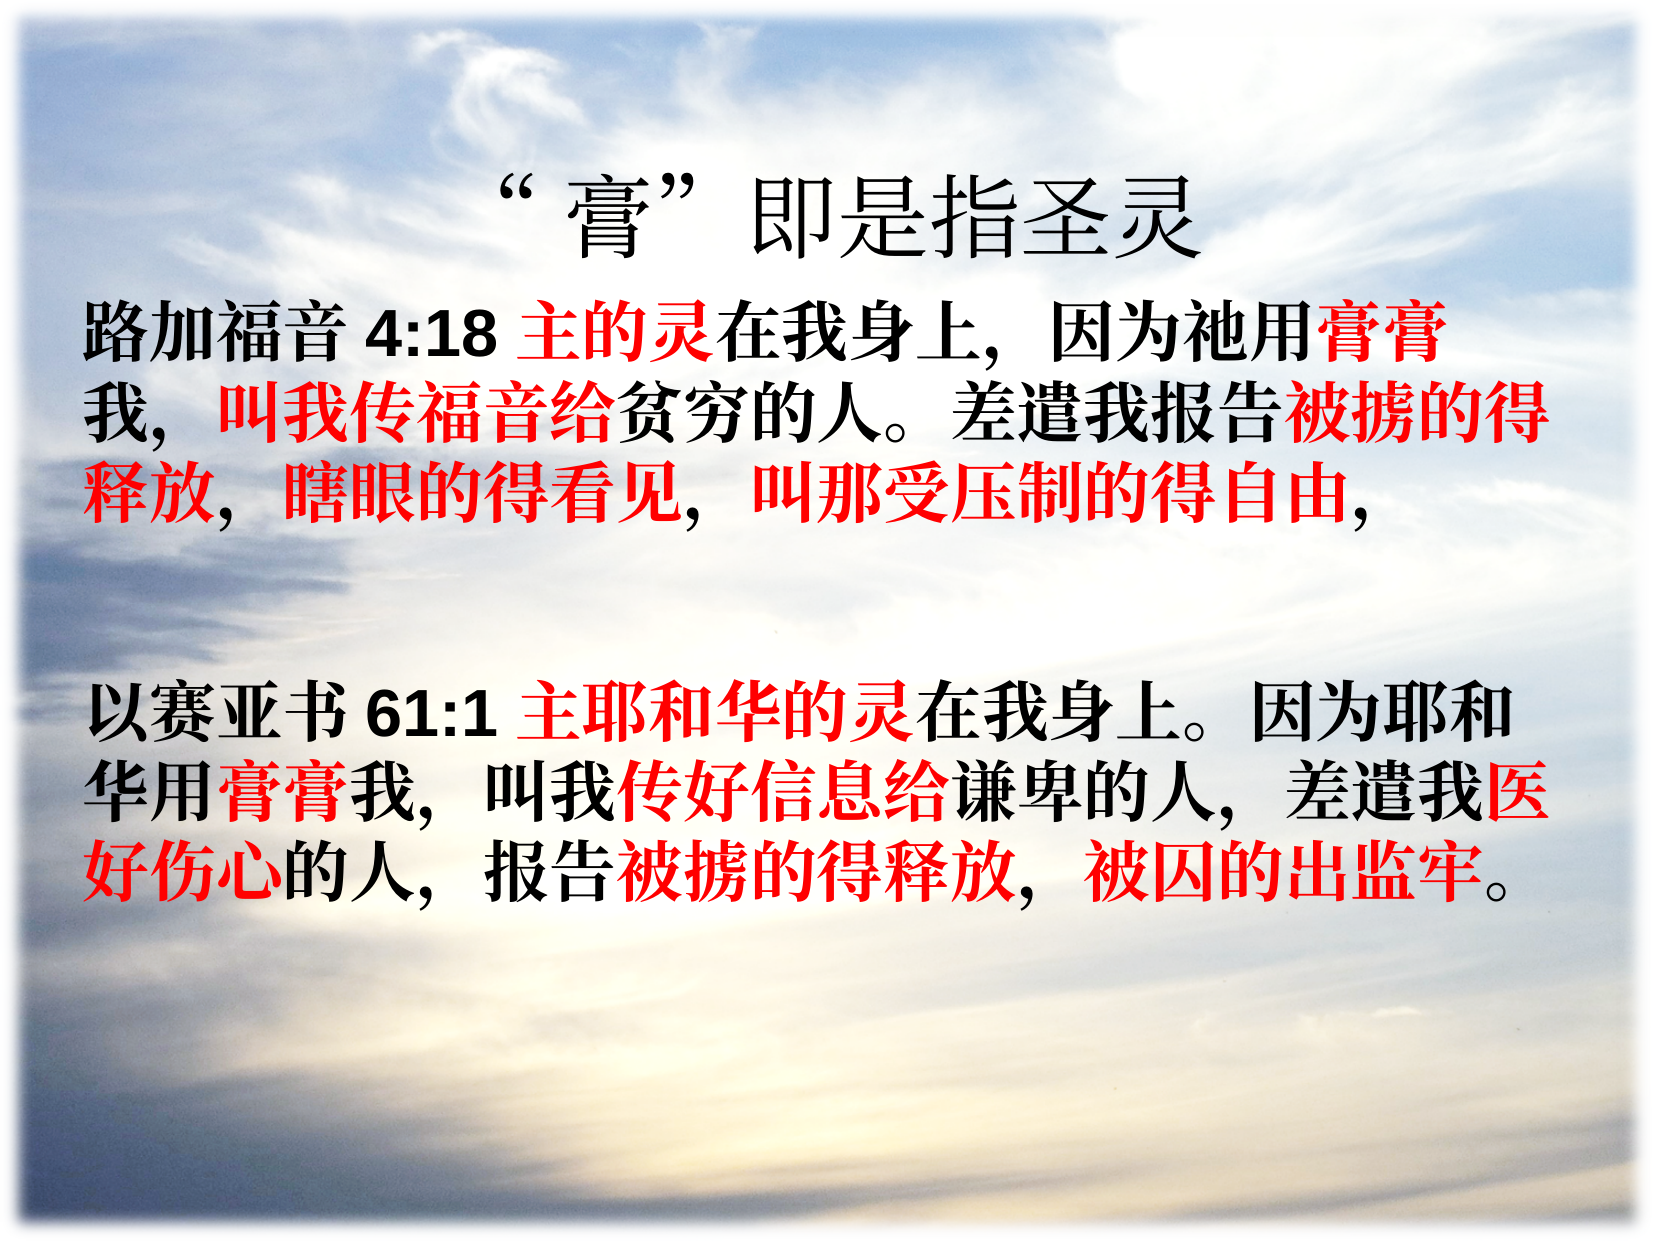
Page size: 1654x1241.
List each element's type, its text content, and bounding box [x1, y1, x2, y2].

title “膏”即是指圣灵 [82, 49, 1571, 257]
list 路加福音4:18主的灵在我身上，因为祂用膏膏我，叫我传福音给贫穷的人。差遣我报告被掳的得释放，瞎眼的得看见，叫那受压制的得自由， 以赛亚书61:1主耶和华的灵在我身上。因为耶和华用膏膏我，叫我传好信息给谦卑的人，差遣我医好伤心的人，报告被掳的得释放，被囚的出监牢。 [82, 290, 1571, 1109]
picture [0, 0, 1654, 1241]
